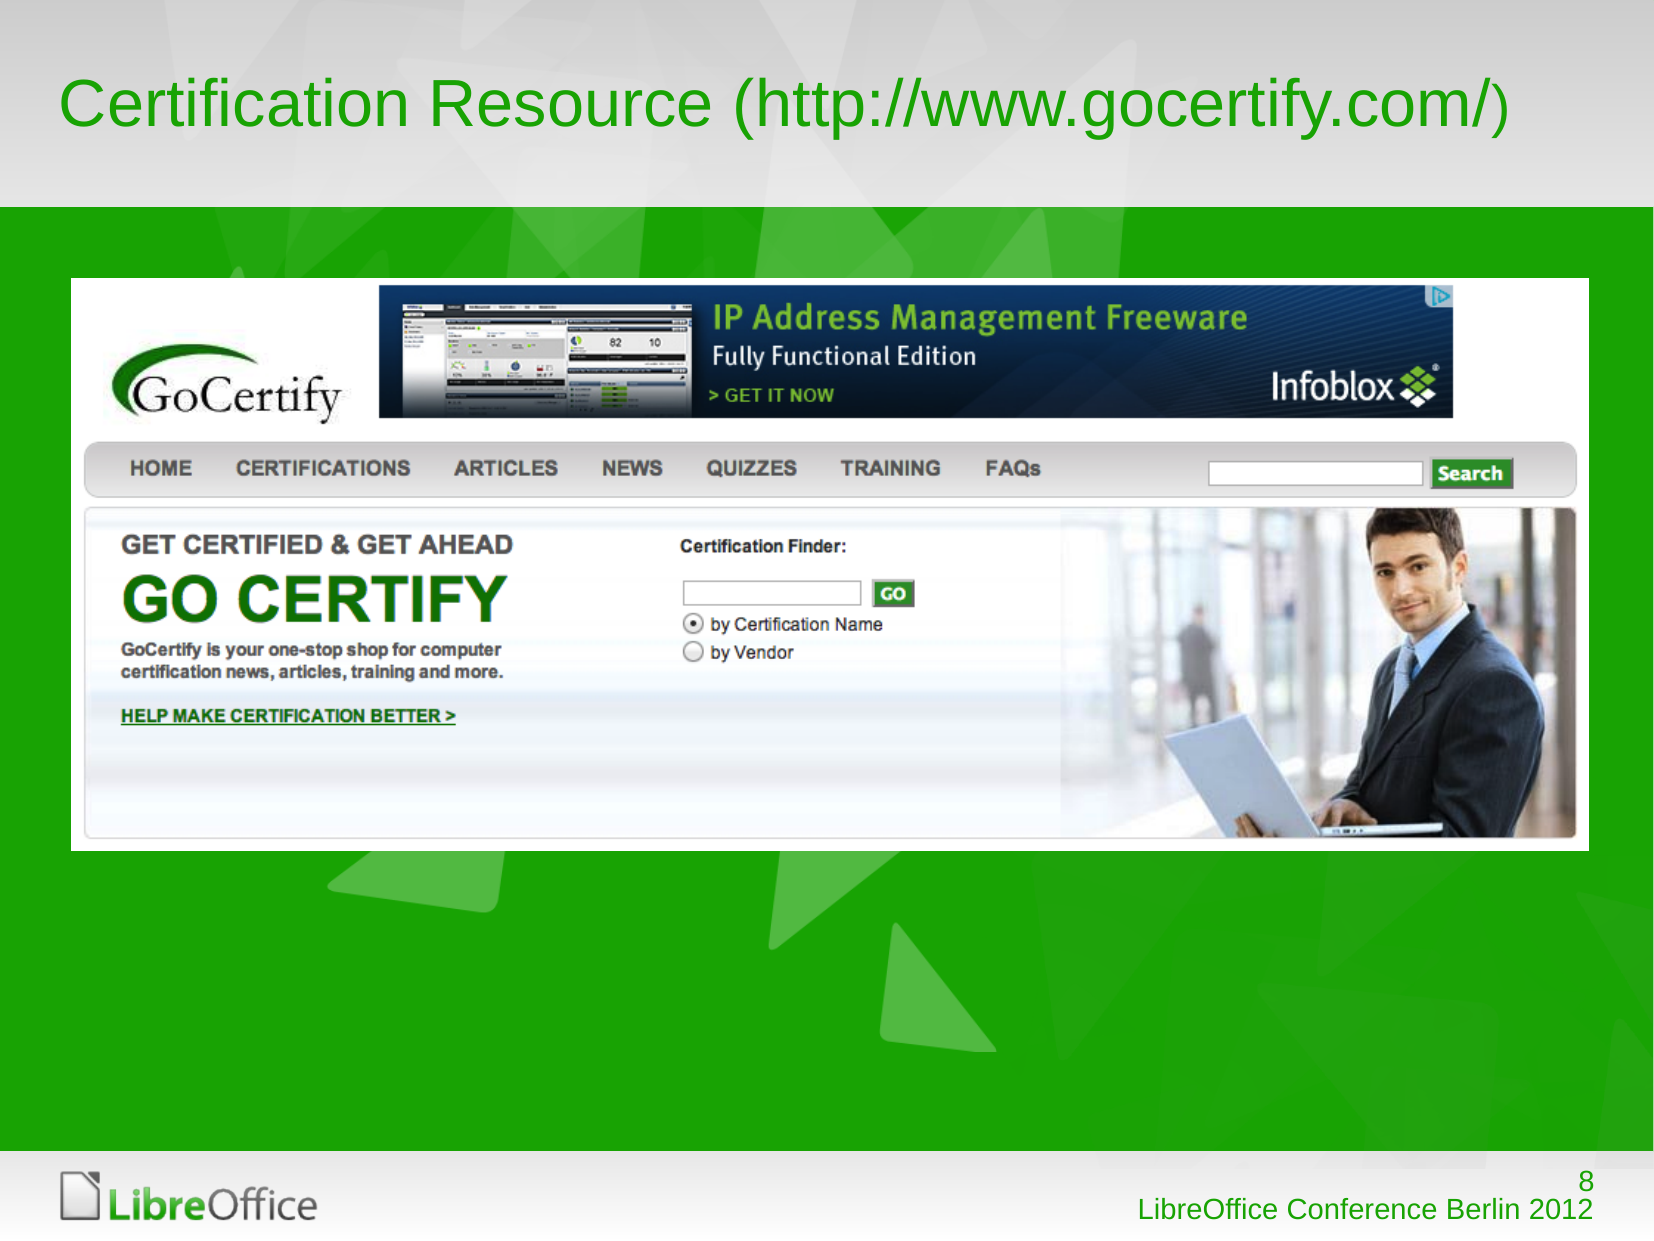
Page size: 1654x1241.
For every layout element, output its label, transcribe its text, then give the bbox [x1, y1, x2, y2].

picture [41, 1152, 337, 1240]
title Certification Resource (http://www.gocertify.com/) [59, 29, 1595, 178]
picture [0, 0, 1654, 1169]
